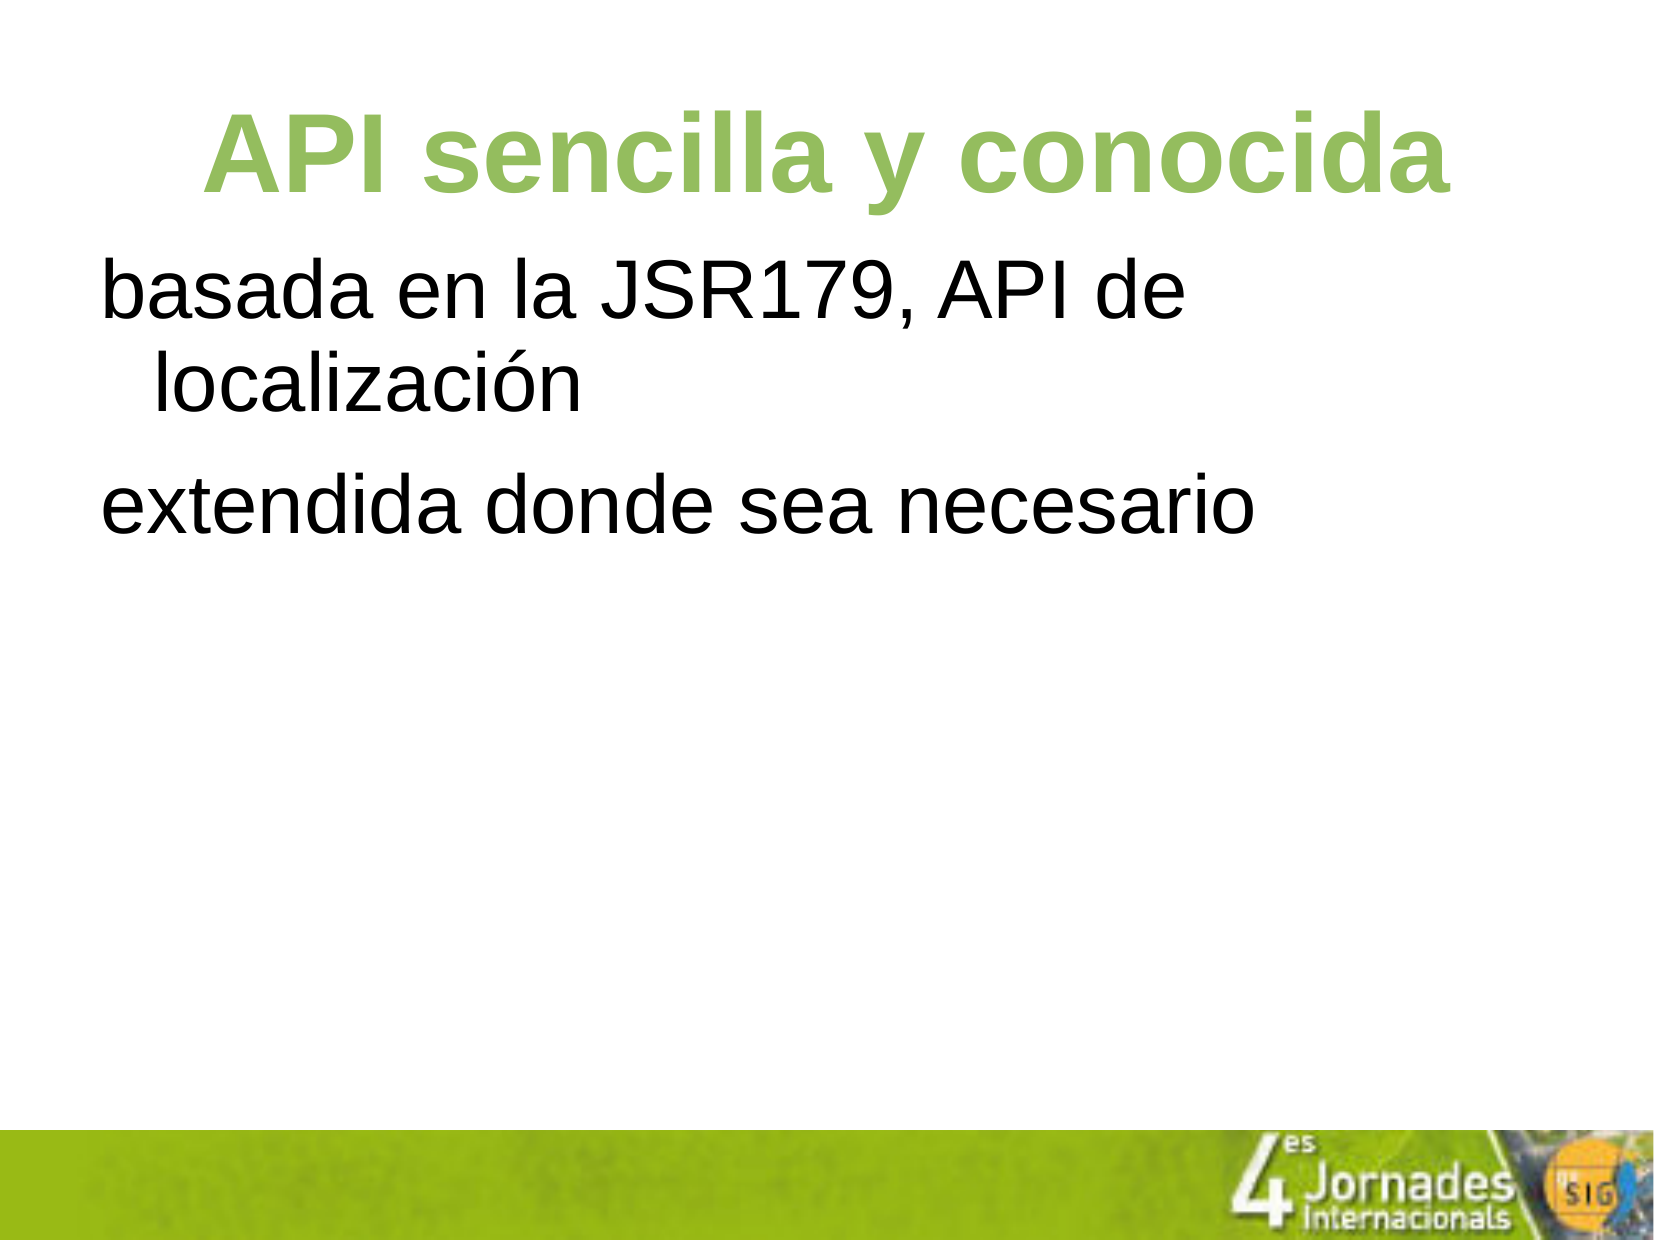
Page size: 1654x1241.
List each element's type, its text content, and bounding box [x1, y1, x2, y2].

title API sencilla y conocida [82, 56, 1571, 242]
picture [0, 1130, 1654, 1240]
list basada en la JSR179, API de localización extendida donde sea necesario [82, 242, 1571, 1047]
